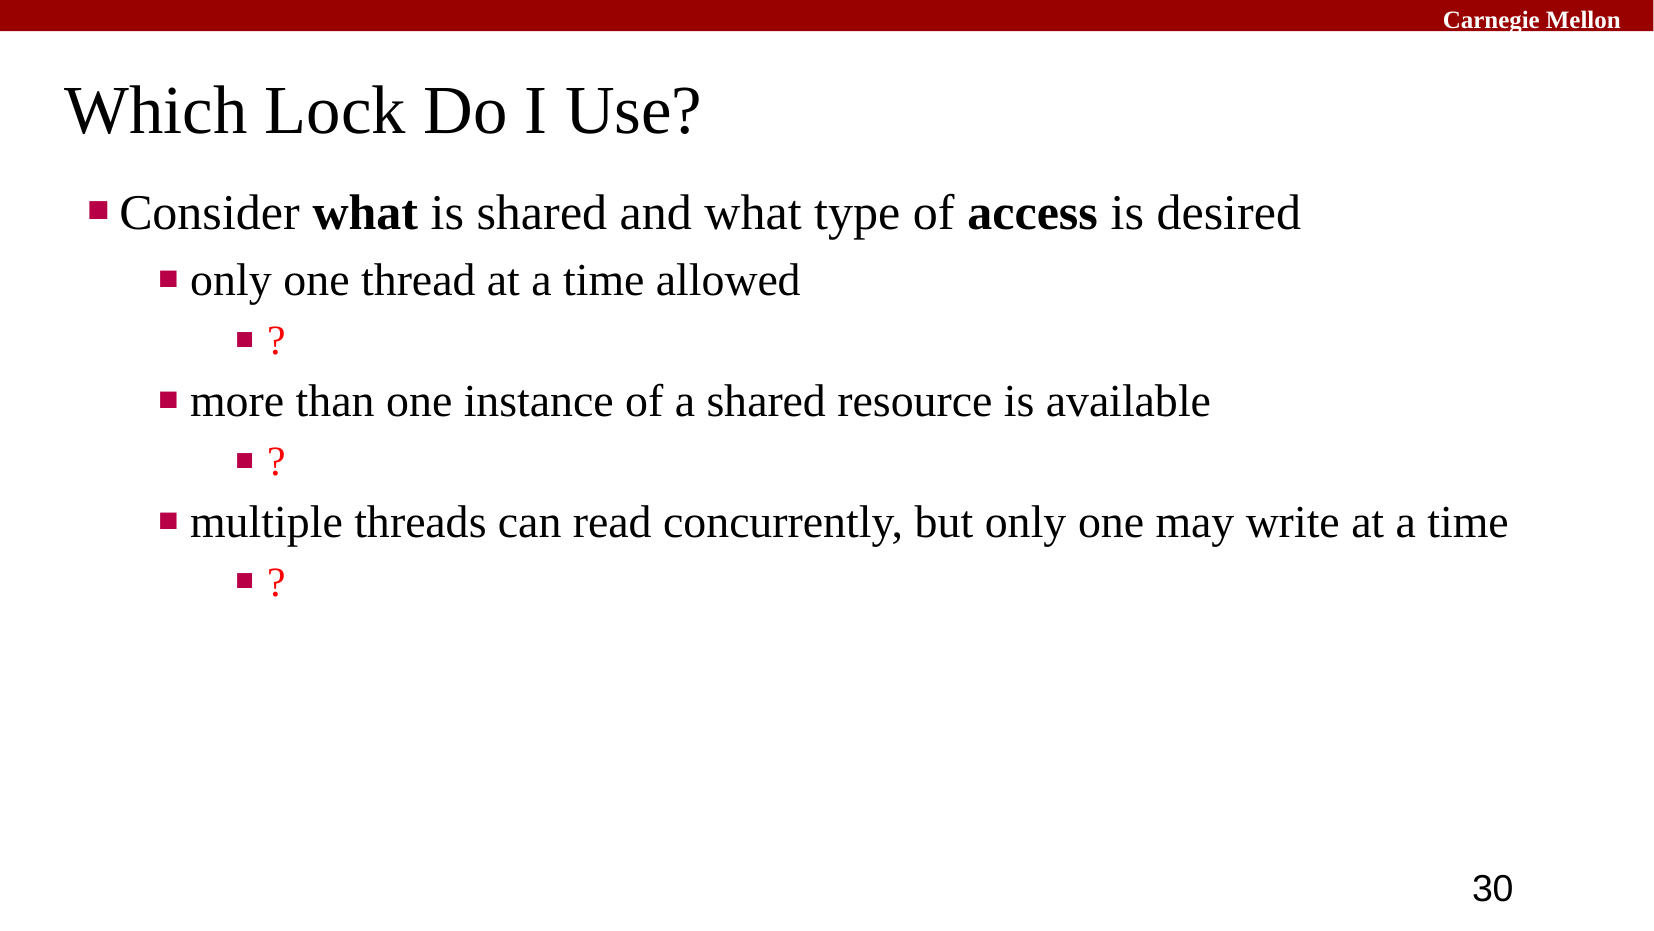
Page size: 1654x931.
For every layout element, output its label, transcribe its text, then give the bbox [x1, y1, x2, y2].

title Which Lock Do I Use? [64, 58, 1576, 163]
list Consider what is shared and what type of access is desired only one thread at a time allowed ? more than one instance of a shared resource is available ? multiple threads can read concurrently, but only one may write at a time ? [71, 184, 1576, 859]
